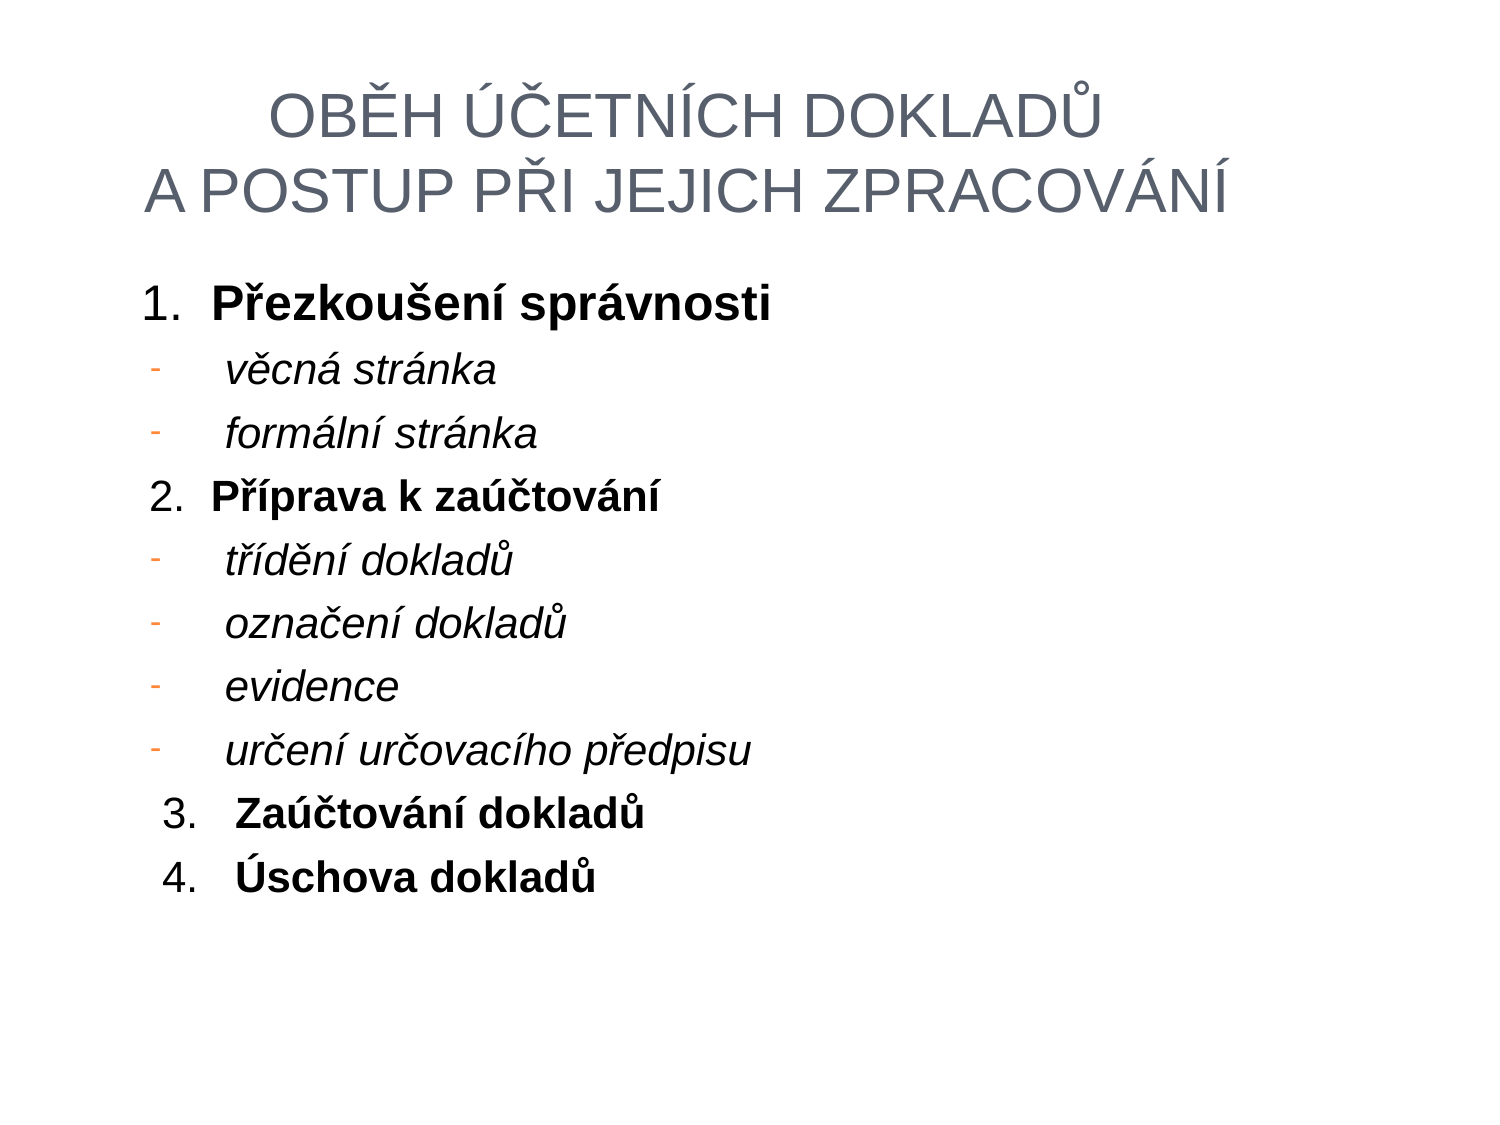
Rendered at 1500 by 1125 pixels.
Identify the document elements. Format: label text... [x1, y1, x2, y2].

title OBĚH ÚČETNÍCH DOKLADŮ A POSTUP PŘI JEJICH ZPRACOVÁNÍ [74, 44, 1300, 233]
list 1. Přezkoušení správnosti věcná stránka formální stránka 2. Příprava k zaúčtování třídění dokladů označení dokladů evidence určení určovacího předpisu 3. Zaúčtování dokladů 4. Úschova dokladů [74, 262, 1300, 1125]
